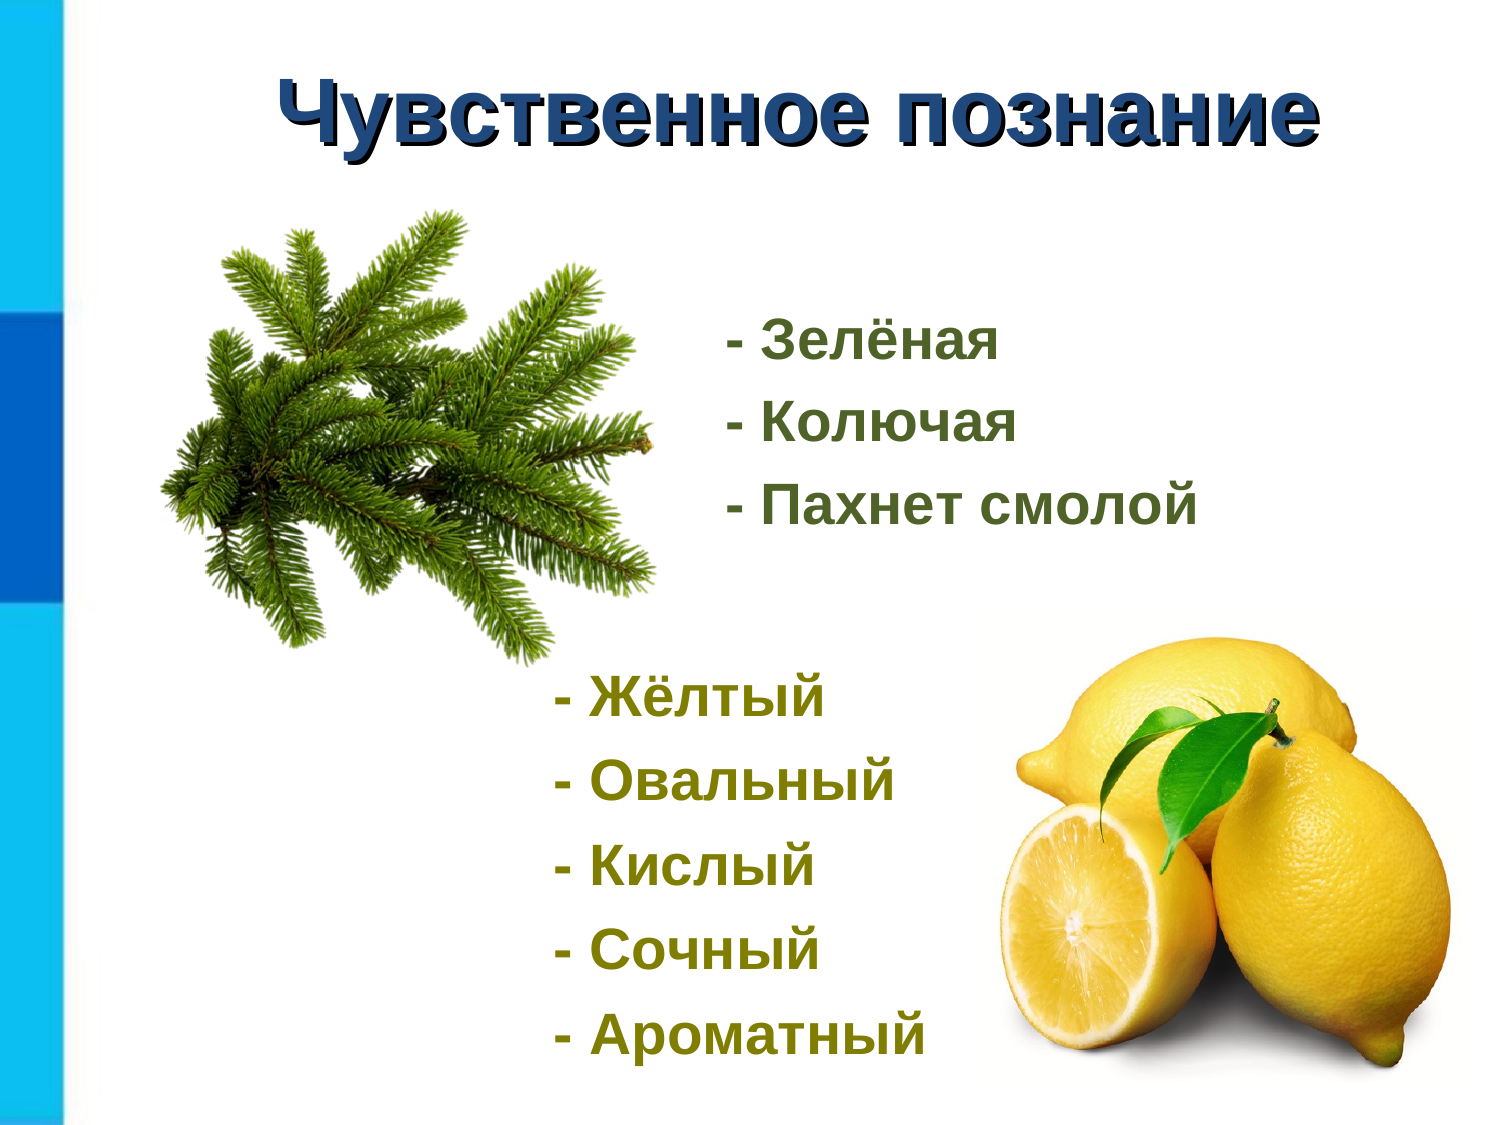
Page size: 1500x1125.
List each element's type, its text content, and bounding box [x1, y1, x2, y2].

text_box Чувственное познание [171, 11, 1426, 200]
text_box - Жёлтый - Овальный - Кислый - Сочный - Ароматный [539, 650, 973, 1074]
picture [0, 0, 1500, 1125]
text_box - Зелёная - Колючая - Пахнет смолой [710, 293, 1278, 544]
